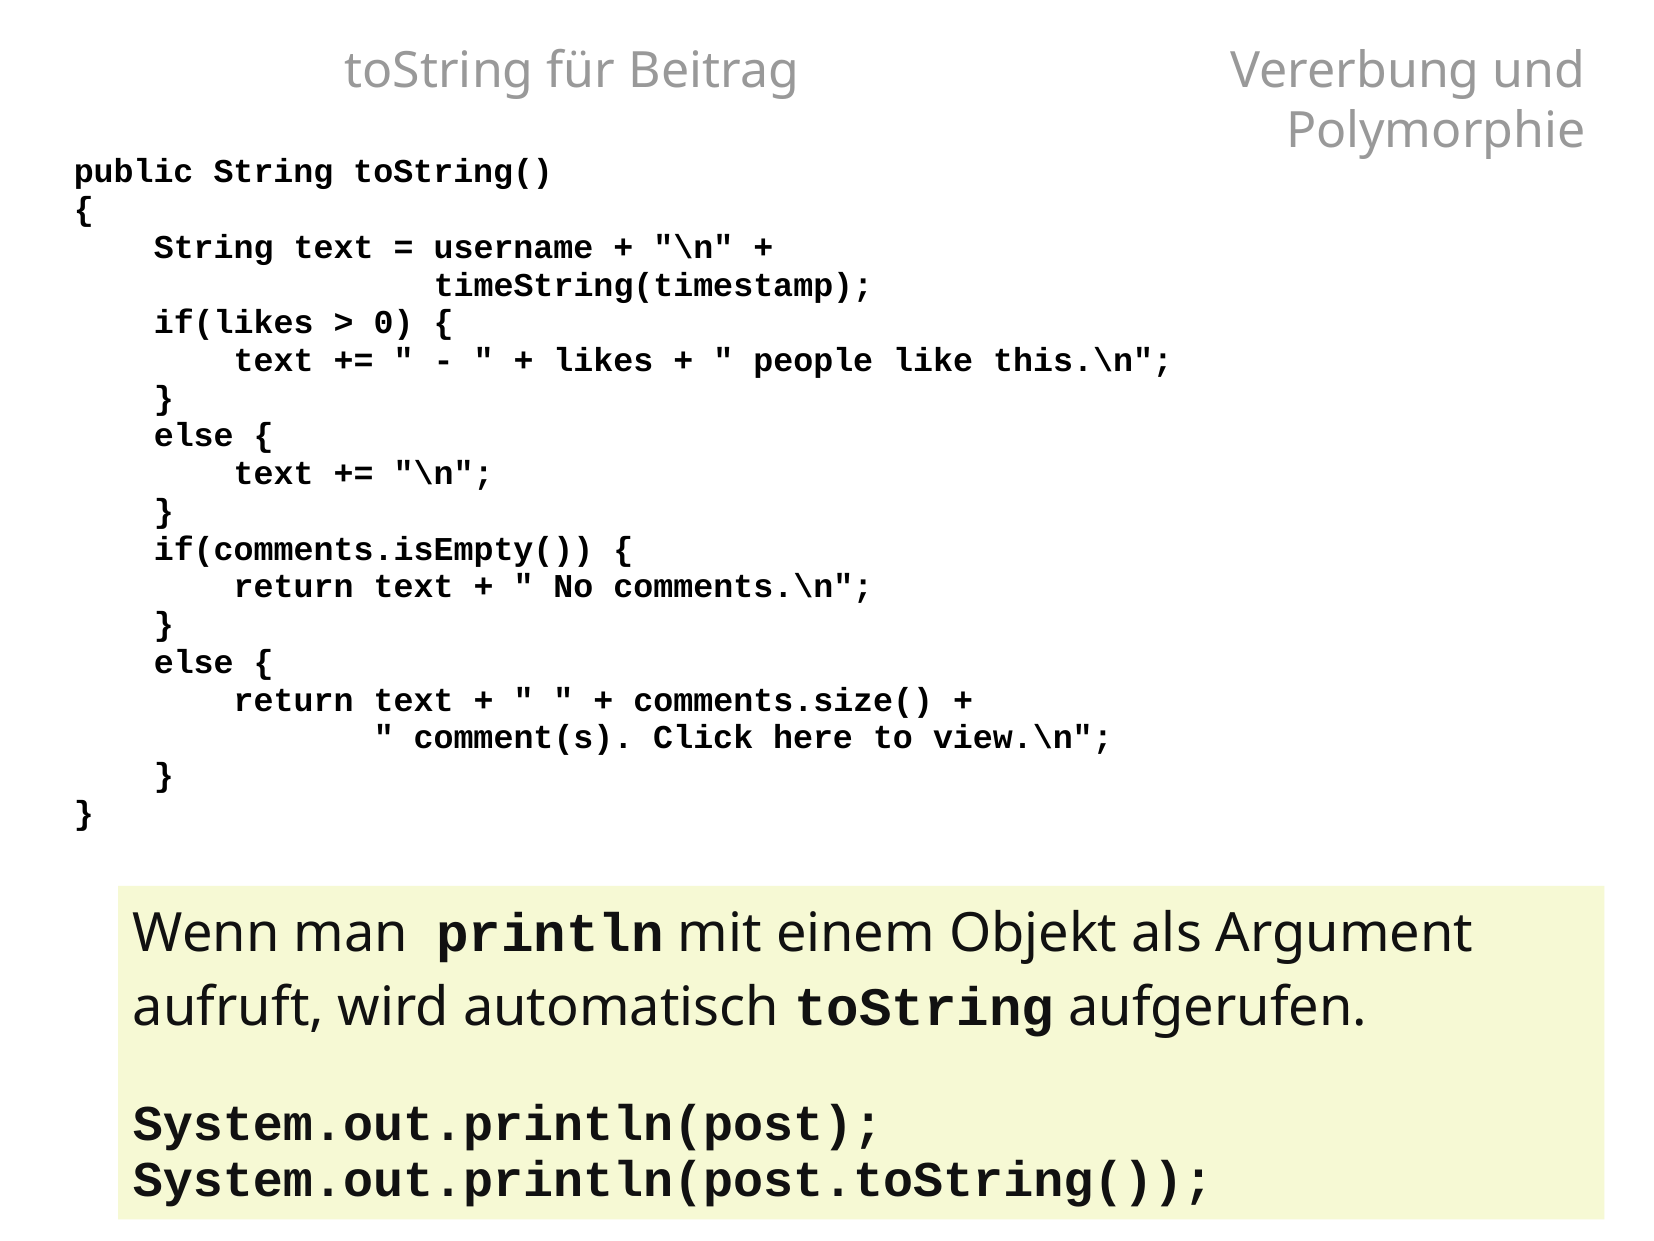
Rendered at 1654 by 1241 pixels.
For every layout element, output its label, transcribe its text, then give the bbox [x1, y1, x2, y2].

text_box public String toString() { String text = username + "\n" + timeString(timestamp); if(likes > 0) { text += " - " + likes + " people like this.\n"; } else { text += "\n"; } if(comments.isEmpty()) { return text + " No comments.\n"; } else { return text + " " + comments.size() + " comment(s). Click here to view.\n"; } } [59, 147, 1654, 857]
text_box Wenn man println mit einem Objekt als Argument aufruft, wird automatisch toString aufgerufen. System.out.println(post); System.out.println(post.toString()); [118, 885, 1605, 1211]
text_box toString für Beitrag Vererbung und Polymorphie [59, 29, 1625, 119]
